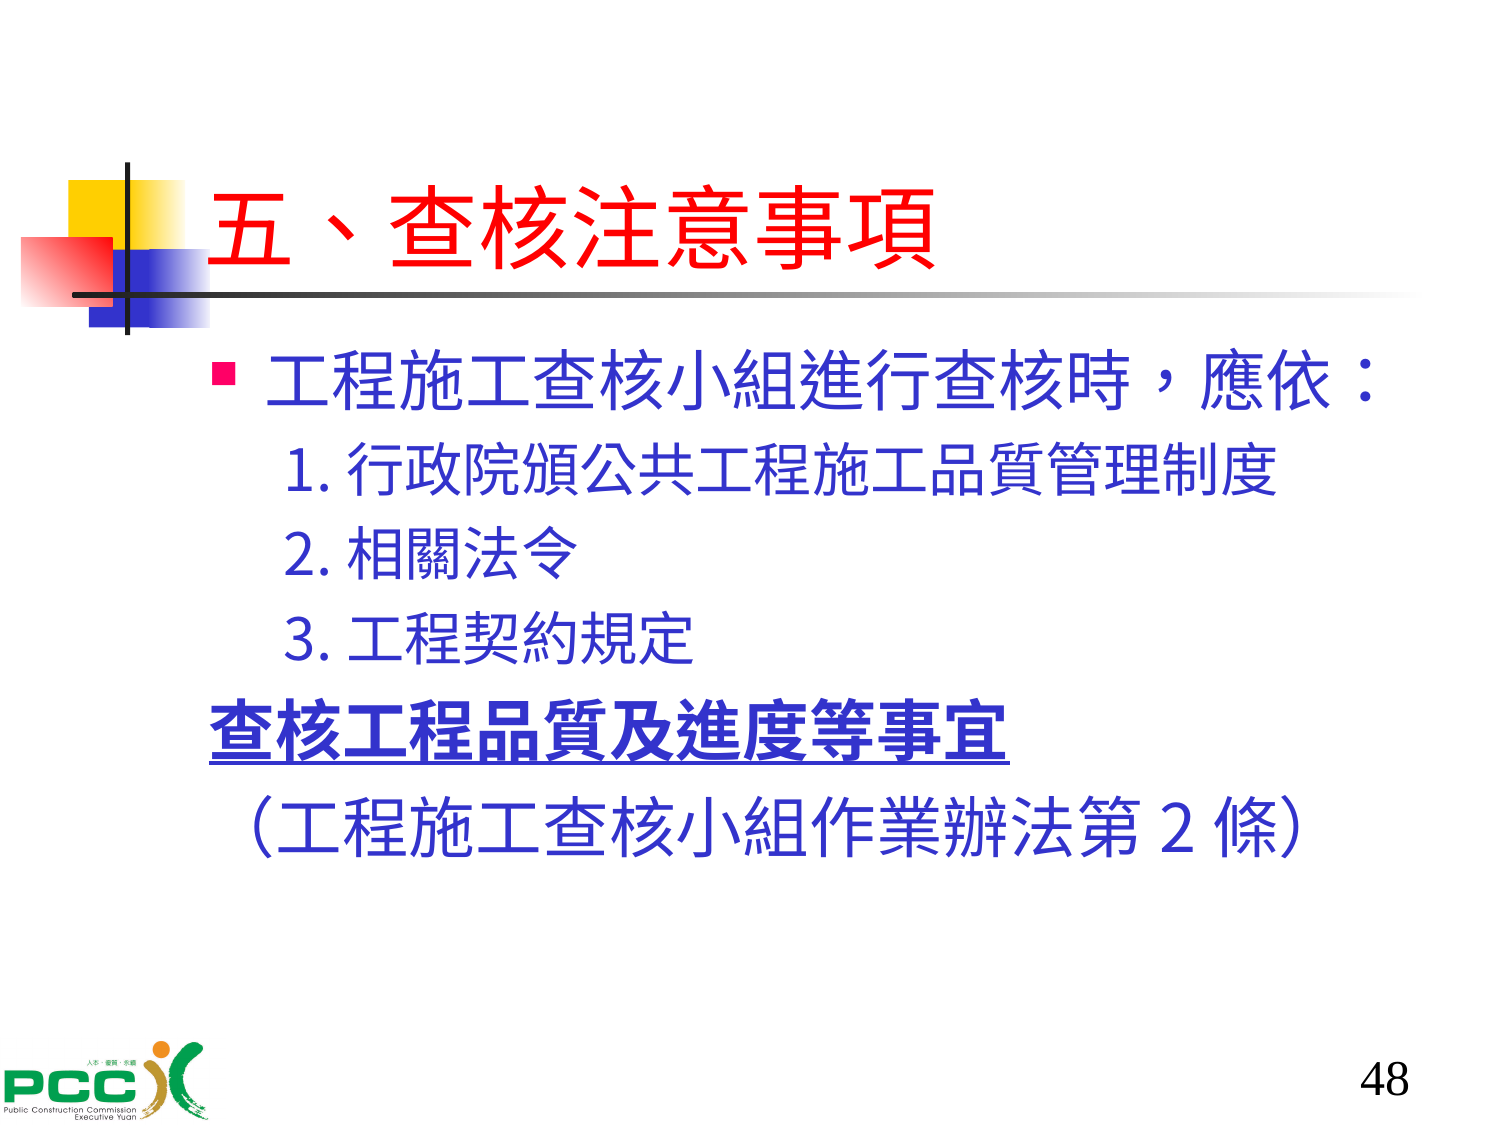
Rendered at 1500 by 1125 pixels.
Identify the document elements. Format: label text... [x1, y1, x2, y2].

picture [0, 1037, 226, 1125]
title 五、查核注意事項 [188, 101, 1468, 289]
list 工程施工查核小組進行查核時，應依： 1.行政院頒公共工程施工品質管理制度 2.相關法令 3.工程契約規定 查核工程品質及進度等事宜 （工程施工查核小組作業辦法第2條） [193, 331, 1469, 1007]
